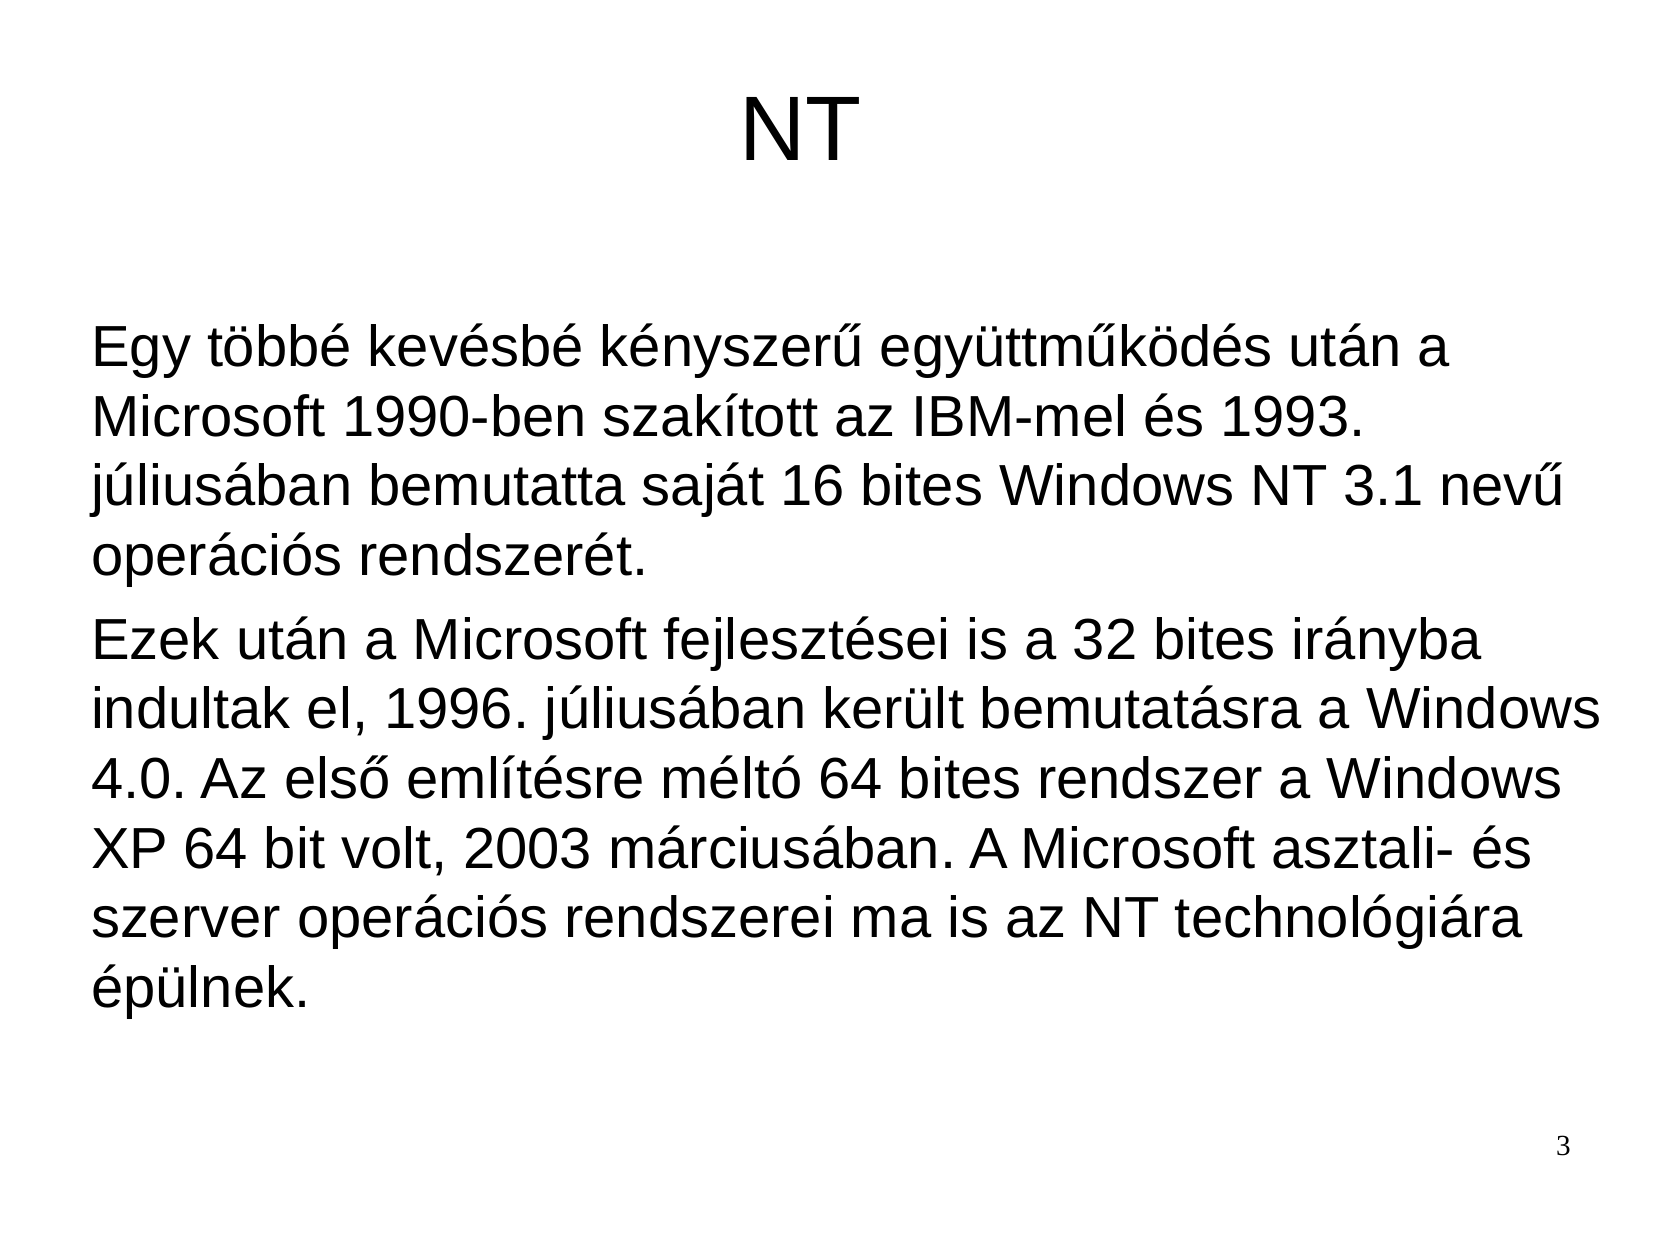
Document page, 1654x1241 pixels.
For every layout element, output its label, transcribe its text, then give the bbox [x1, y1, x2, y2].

title NT [110, 20, 1517, 228]
list Egy többé kevésbé kényszerű együttműködés után a Microsoft 1990-ben szakított az IBM-mel és 1993. júliusában bemutatta saját 16 bites Windows NT 3.1 nevű operációs rendszerét. Ezek után a Microsoft fejlesztései is a 32 bites irányba indultak el, 1996. júliusában került bemutatásra a Windows 4.0. Az első említésre méltó 64 bites rendszer a Windows XP 64 bit volt, 2003 márciusában. A Microsoft asztali- és szerver operációs rendszerei ma is az NT technológiára épülnek. [27, 300, 1630, 1033]
